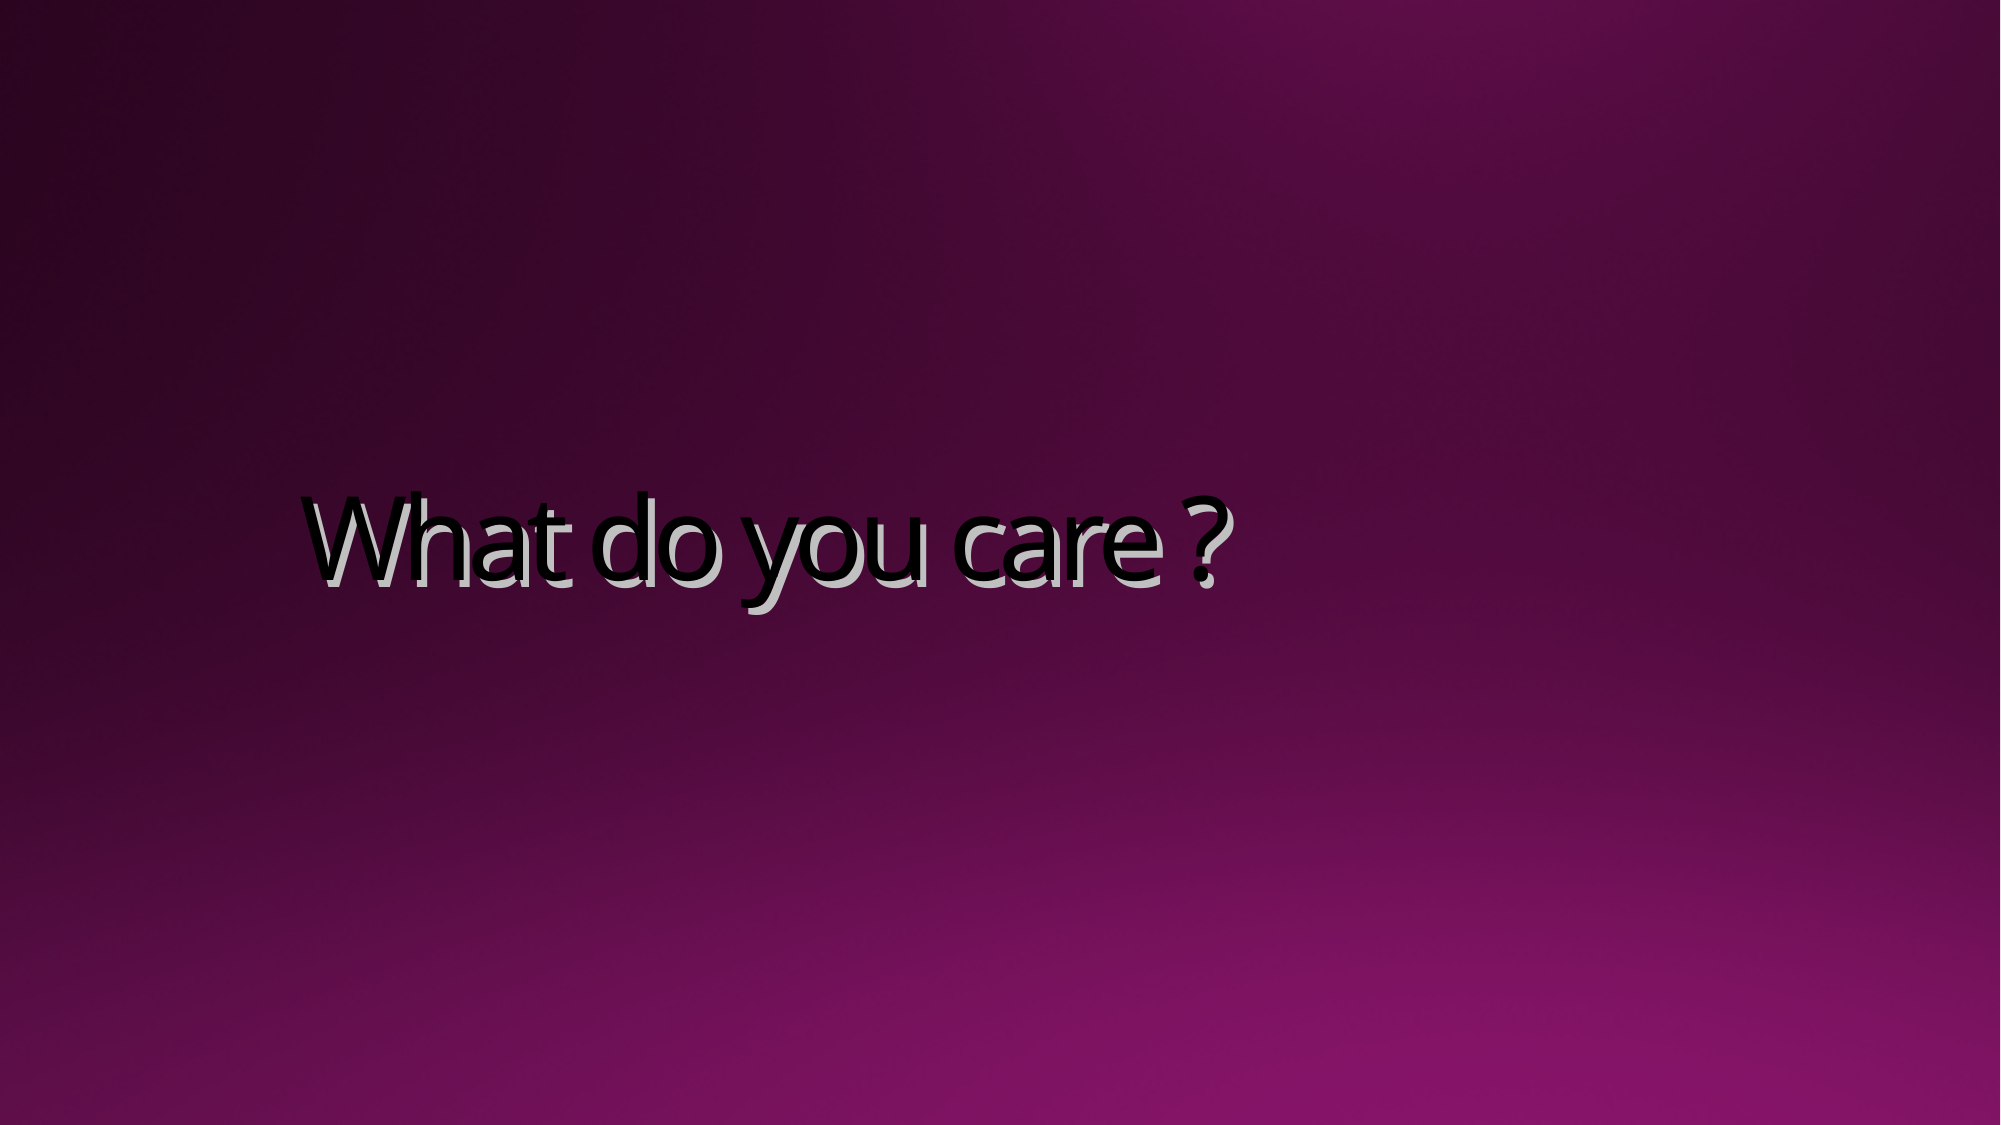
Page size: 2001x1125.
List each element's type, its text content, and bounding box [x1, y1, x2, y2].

title What do you care ? [97, 472, 1434, 640]
